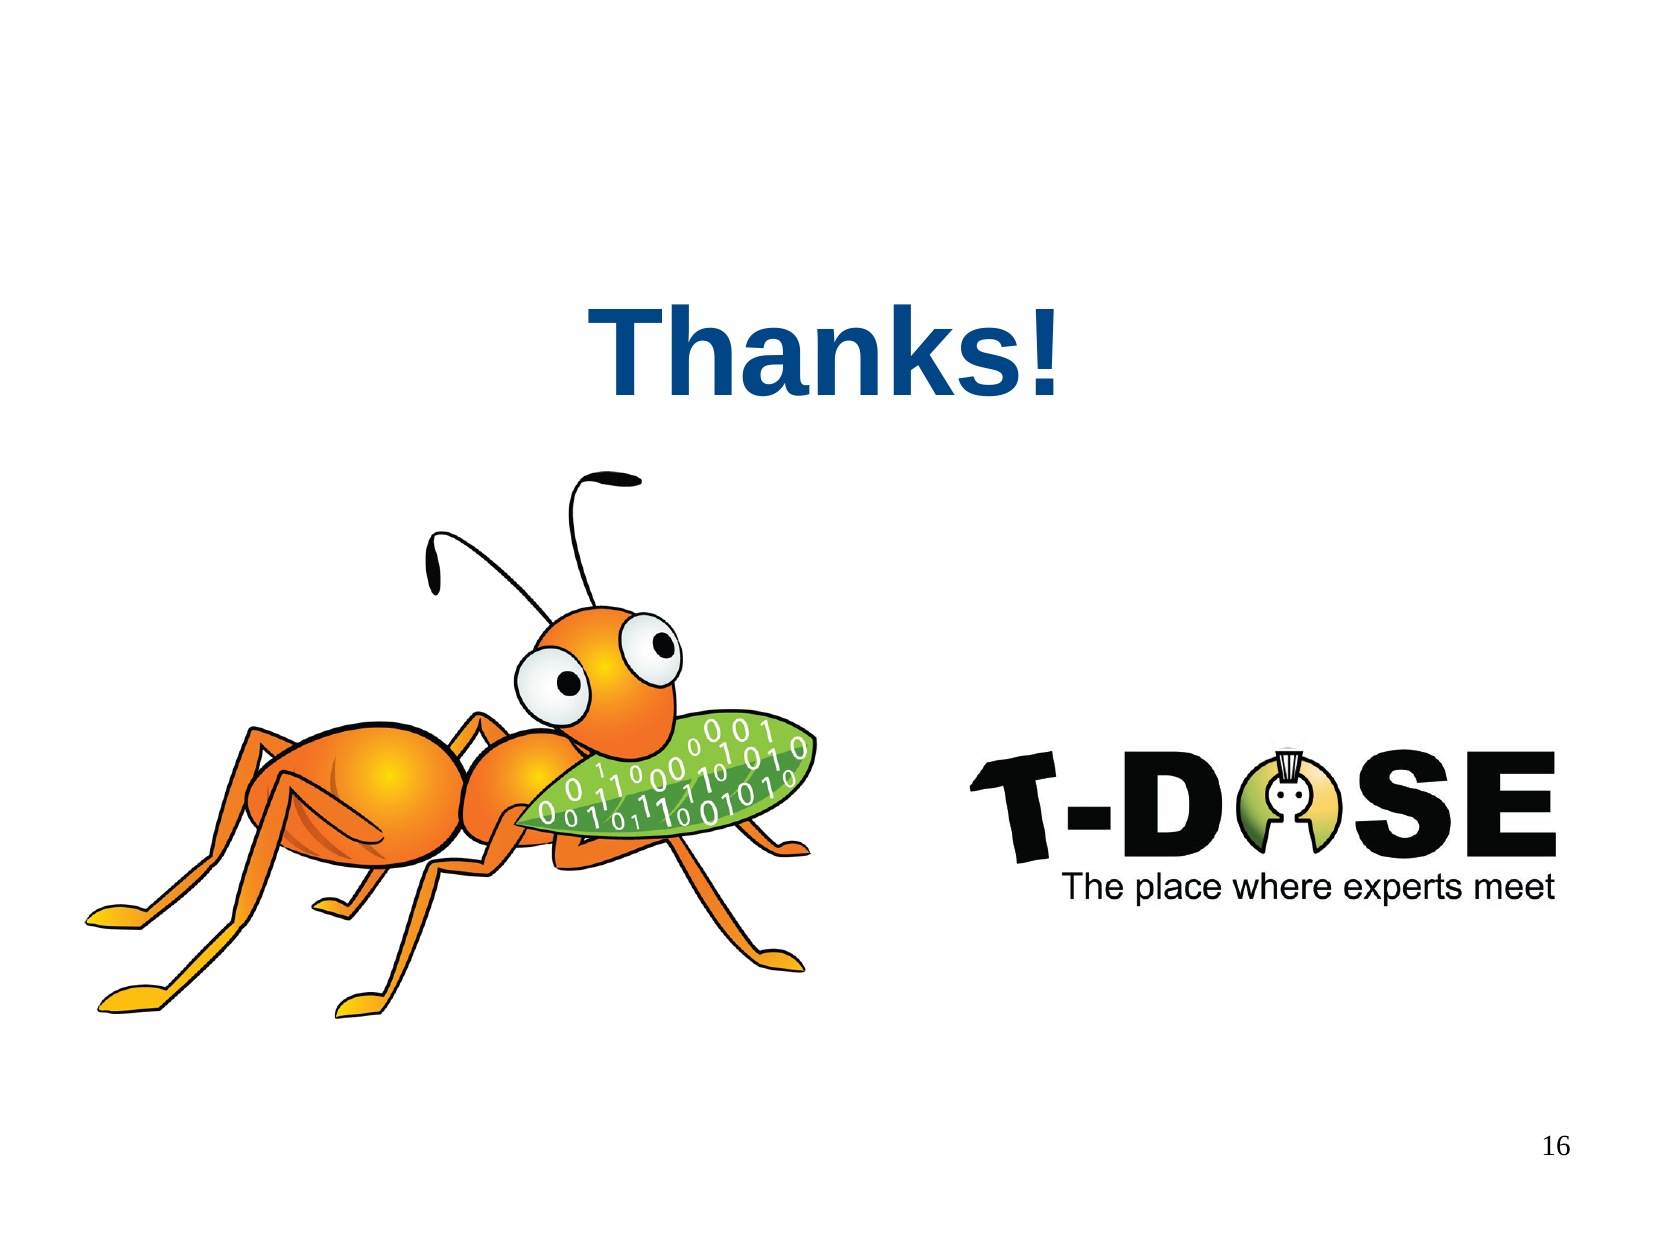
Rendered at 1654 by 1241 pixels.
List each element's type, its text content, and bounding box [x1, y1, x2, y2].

subtitle Thanks! [82, 282, 1571, 423]
picture [75, 464, 826, 1026]
picture [962, 720, 1576, 917]
